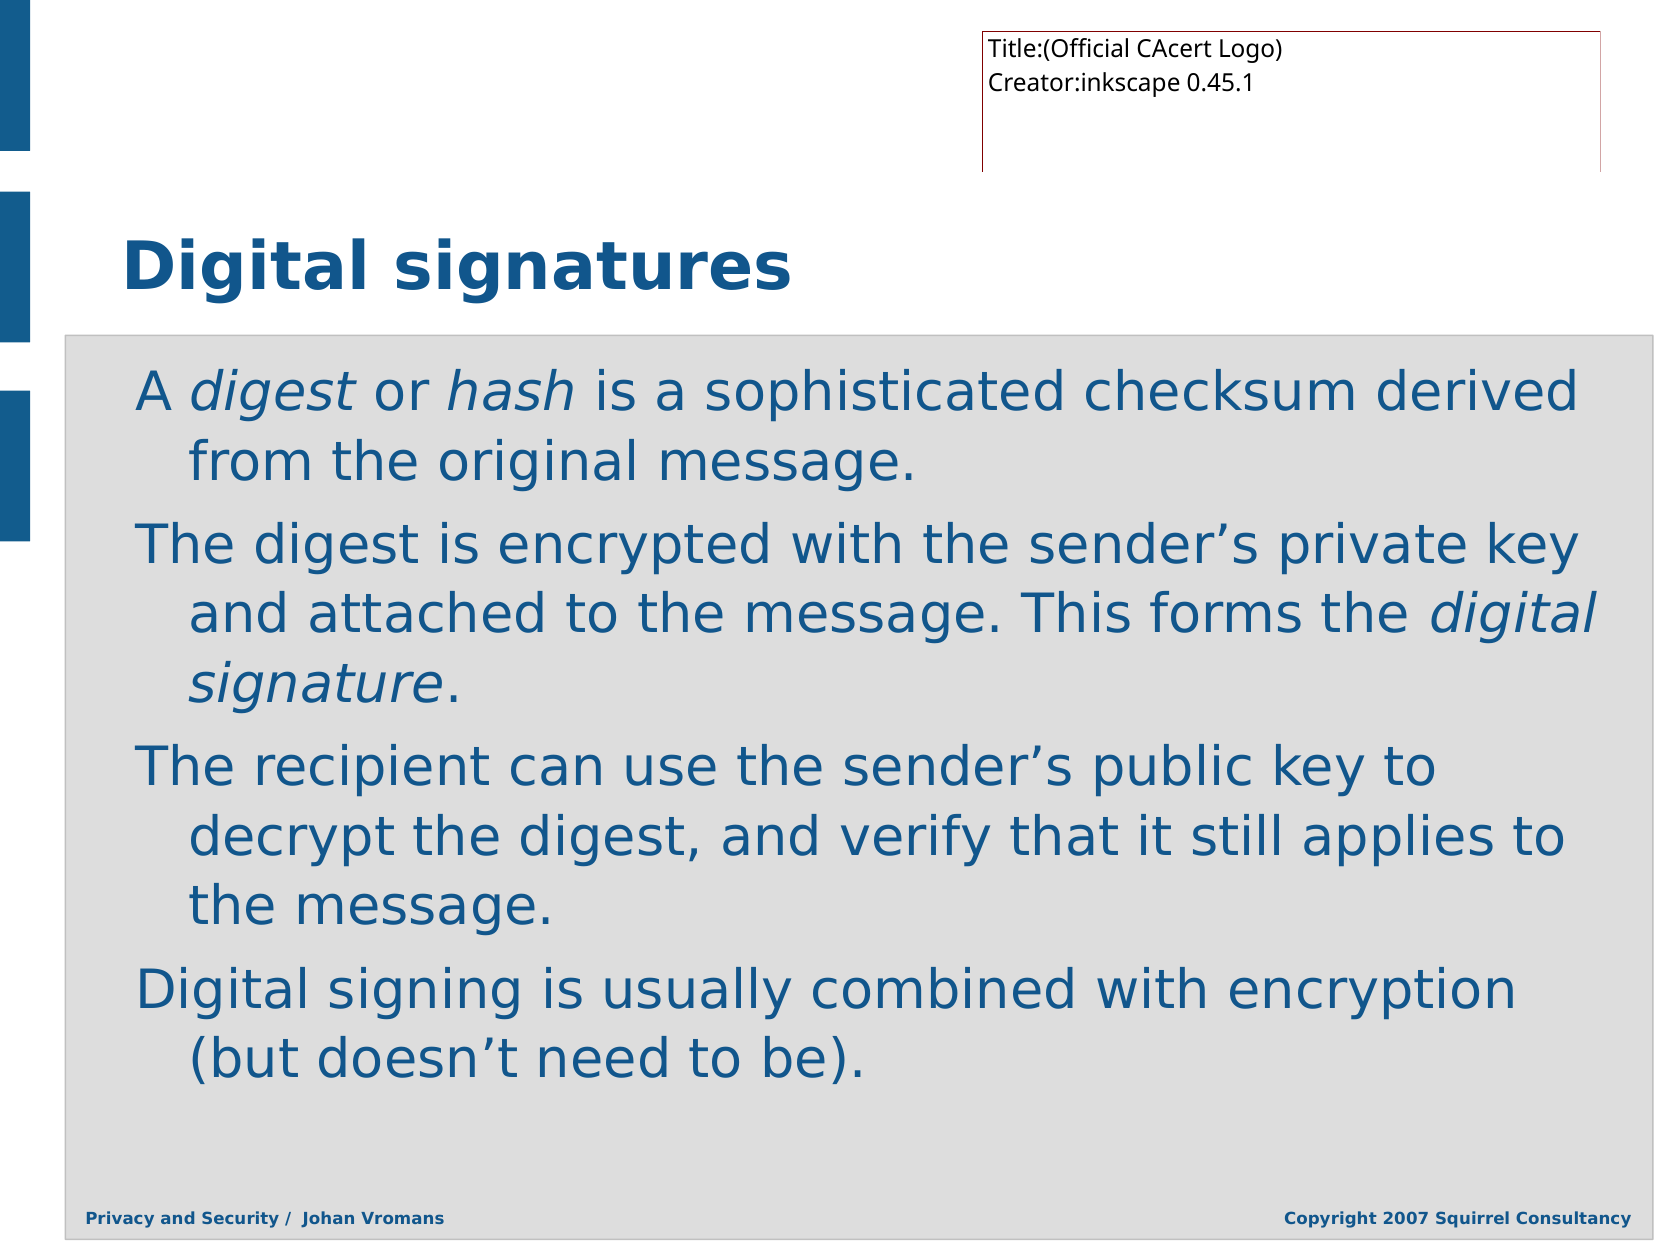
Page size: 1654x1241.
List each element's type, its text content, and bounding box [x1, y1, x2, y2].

list A digest or hash is a sophisticated checksum derived from the original message. The digest is encrypted with the sender’s private key and attached to the message. This forms the digital signature. The recipient can use the sender’s public key to decrypt the digest, and verify that it still applies to the message. Digital signing is usually combined with encryption (but doesn’t need to be). [118, 354, 1625, 1235]
title Digital signatures [121, 206, 1533, 326]
